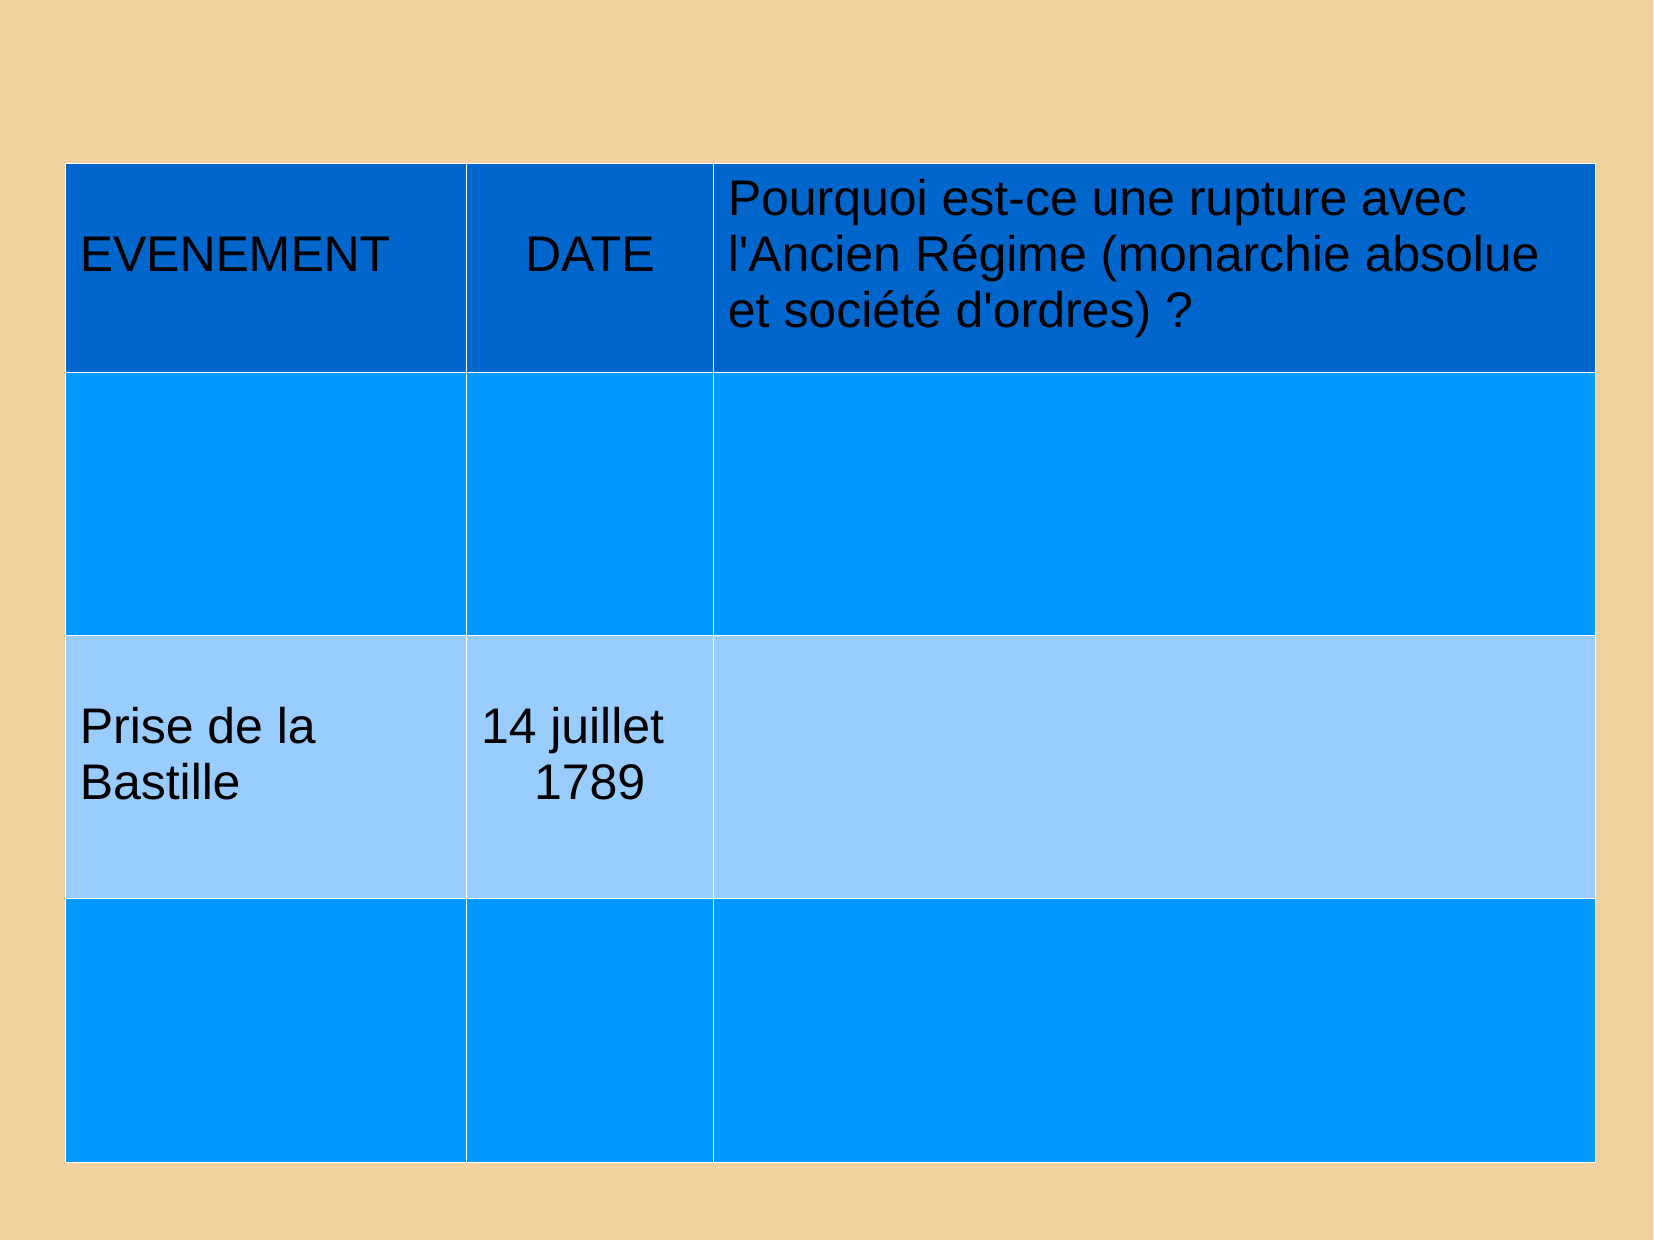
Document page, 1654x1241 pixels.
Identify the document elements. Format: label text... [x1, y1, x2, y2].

table_cell [66, 373, 466, 635]
table_cell 14 juillet 1789 [467, 636, 713, 898]
table_cell [714, 899, 1595, 1162]
table_header DATE [467, 164, 713, 372]
table_cell [714, 373, 1595, 635]
table_cell [714, 636, 1595, 898]
table_cell [467, 373, 713, 635]
table_cell [66, 899, 466, 1162]
table_header EVENEMENT [66, 164, 466, 372]
table_header Pourquoi est-ce une rupture avec l'Ancien Régime (monarchie absolue et société d'ordres) ? [714, 164, 1595, 372]
table_cell [467, 899, 713, 1162]
table_cell Prise de la Bastille [66, 636, 466, 898]
